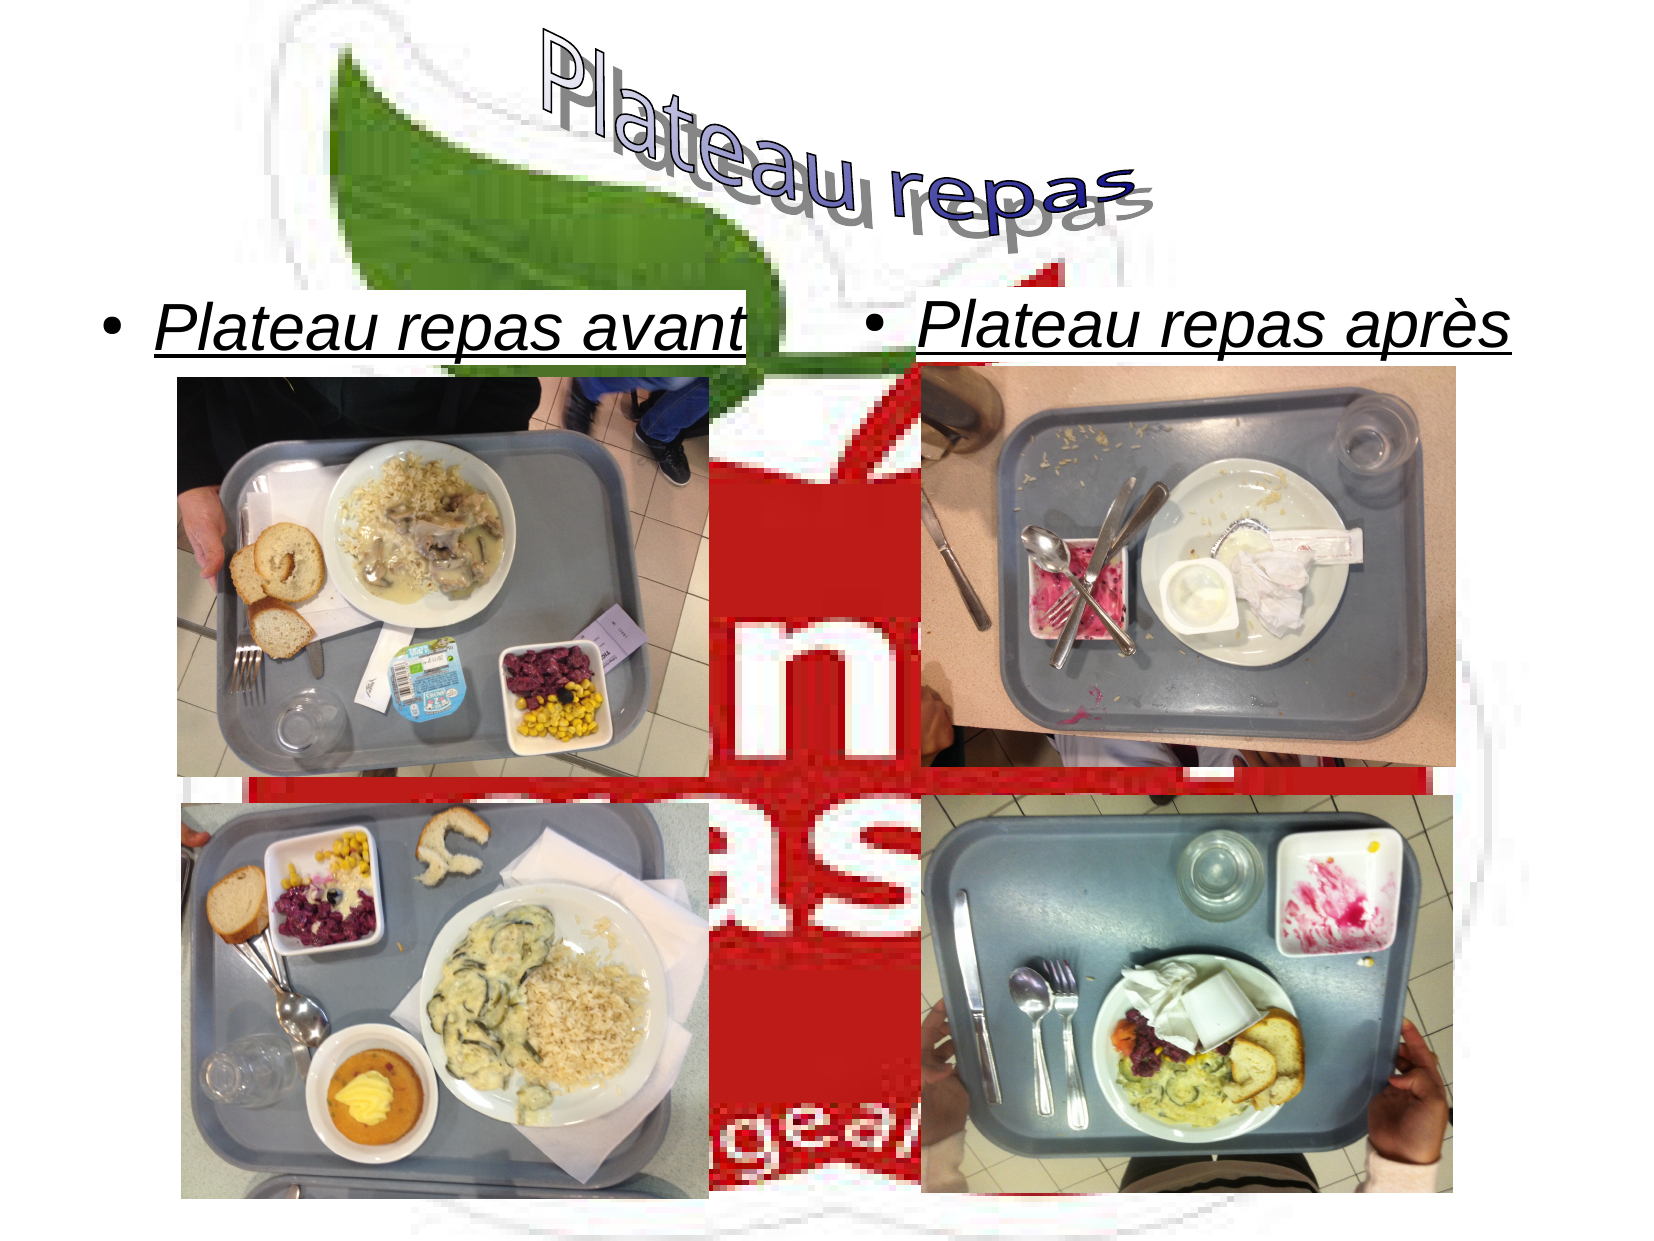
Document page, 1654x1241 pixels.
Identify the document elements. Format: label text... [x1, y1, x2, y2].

list Plateau repas après [845, 287, 1572, 1007]
text_box Plateau repas [615, 89, 656, 159]
text_box Plateau repas [807, 153, 854, 211]
text_box Plateau repas [1043, 178, 1087, 213]
text_box Plateau repas [985, 180, 1034, 236]
text_box Plateau repas [1097, 170, 1134, 202]
picture [0, 0, 1654, 1241]
text_box Plateau repas [892, 171, 923, 217]
text_box Plateau repas [663, 95, 694, 173]
text_box Plateau repas [700, 124, 744, 187]
text_box Plateau repas [595, 49, 605, 138]
text_box Plateau repas [543, 28, 584, 113]
text_box Plateau repas [752, 141, 795, 200]
text_box Plateau repas [929, 177, 974, 220]
list Plateau repas avant [82, 290, 809, 1010]
